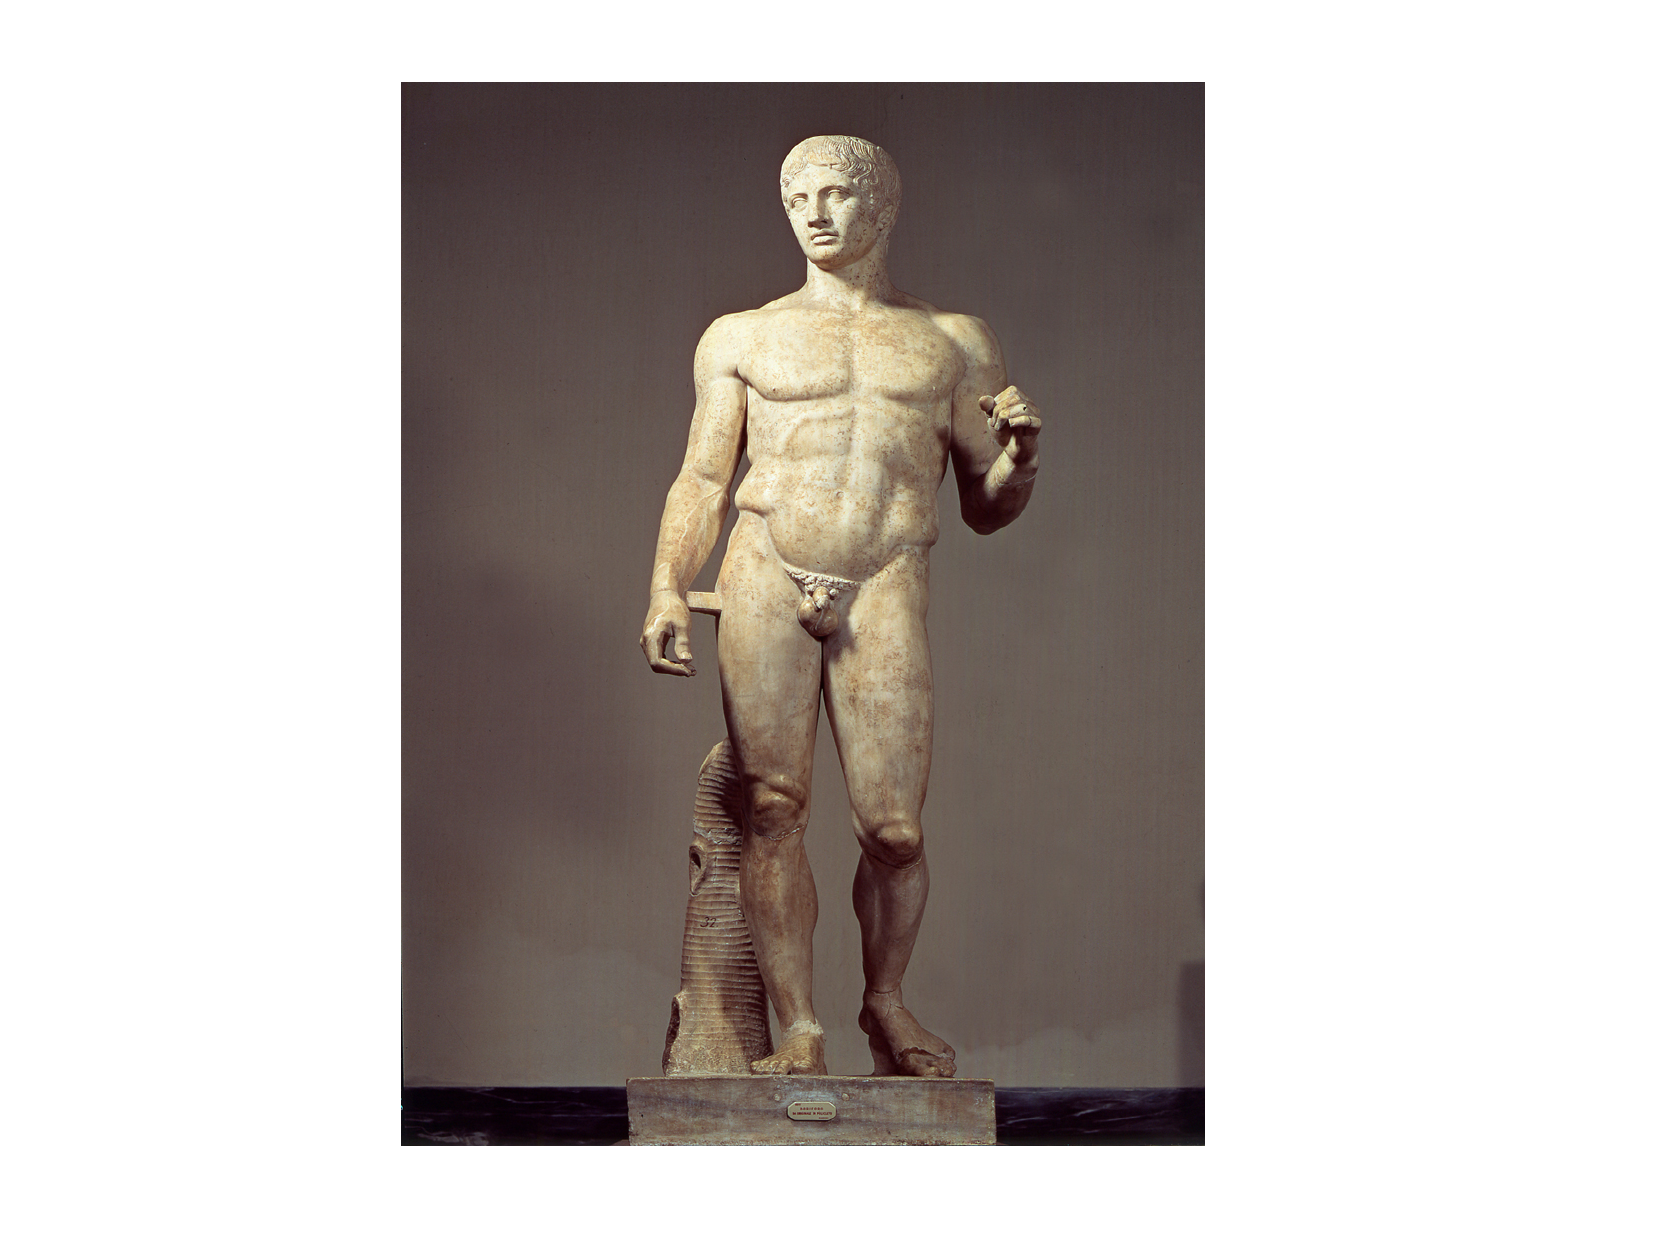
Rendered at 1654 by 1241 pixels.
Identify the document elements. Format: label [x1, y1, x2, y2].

picture [401, 82, 1205, 1146]
